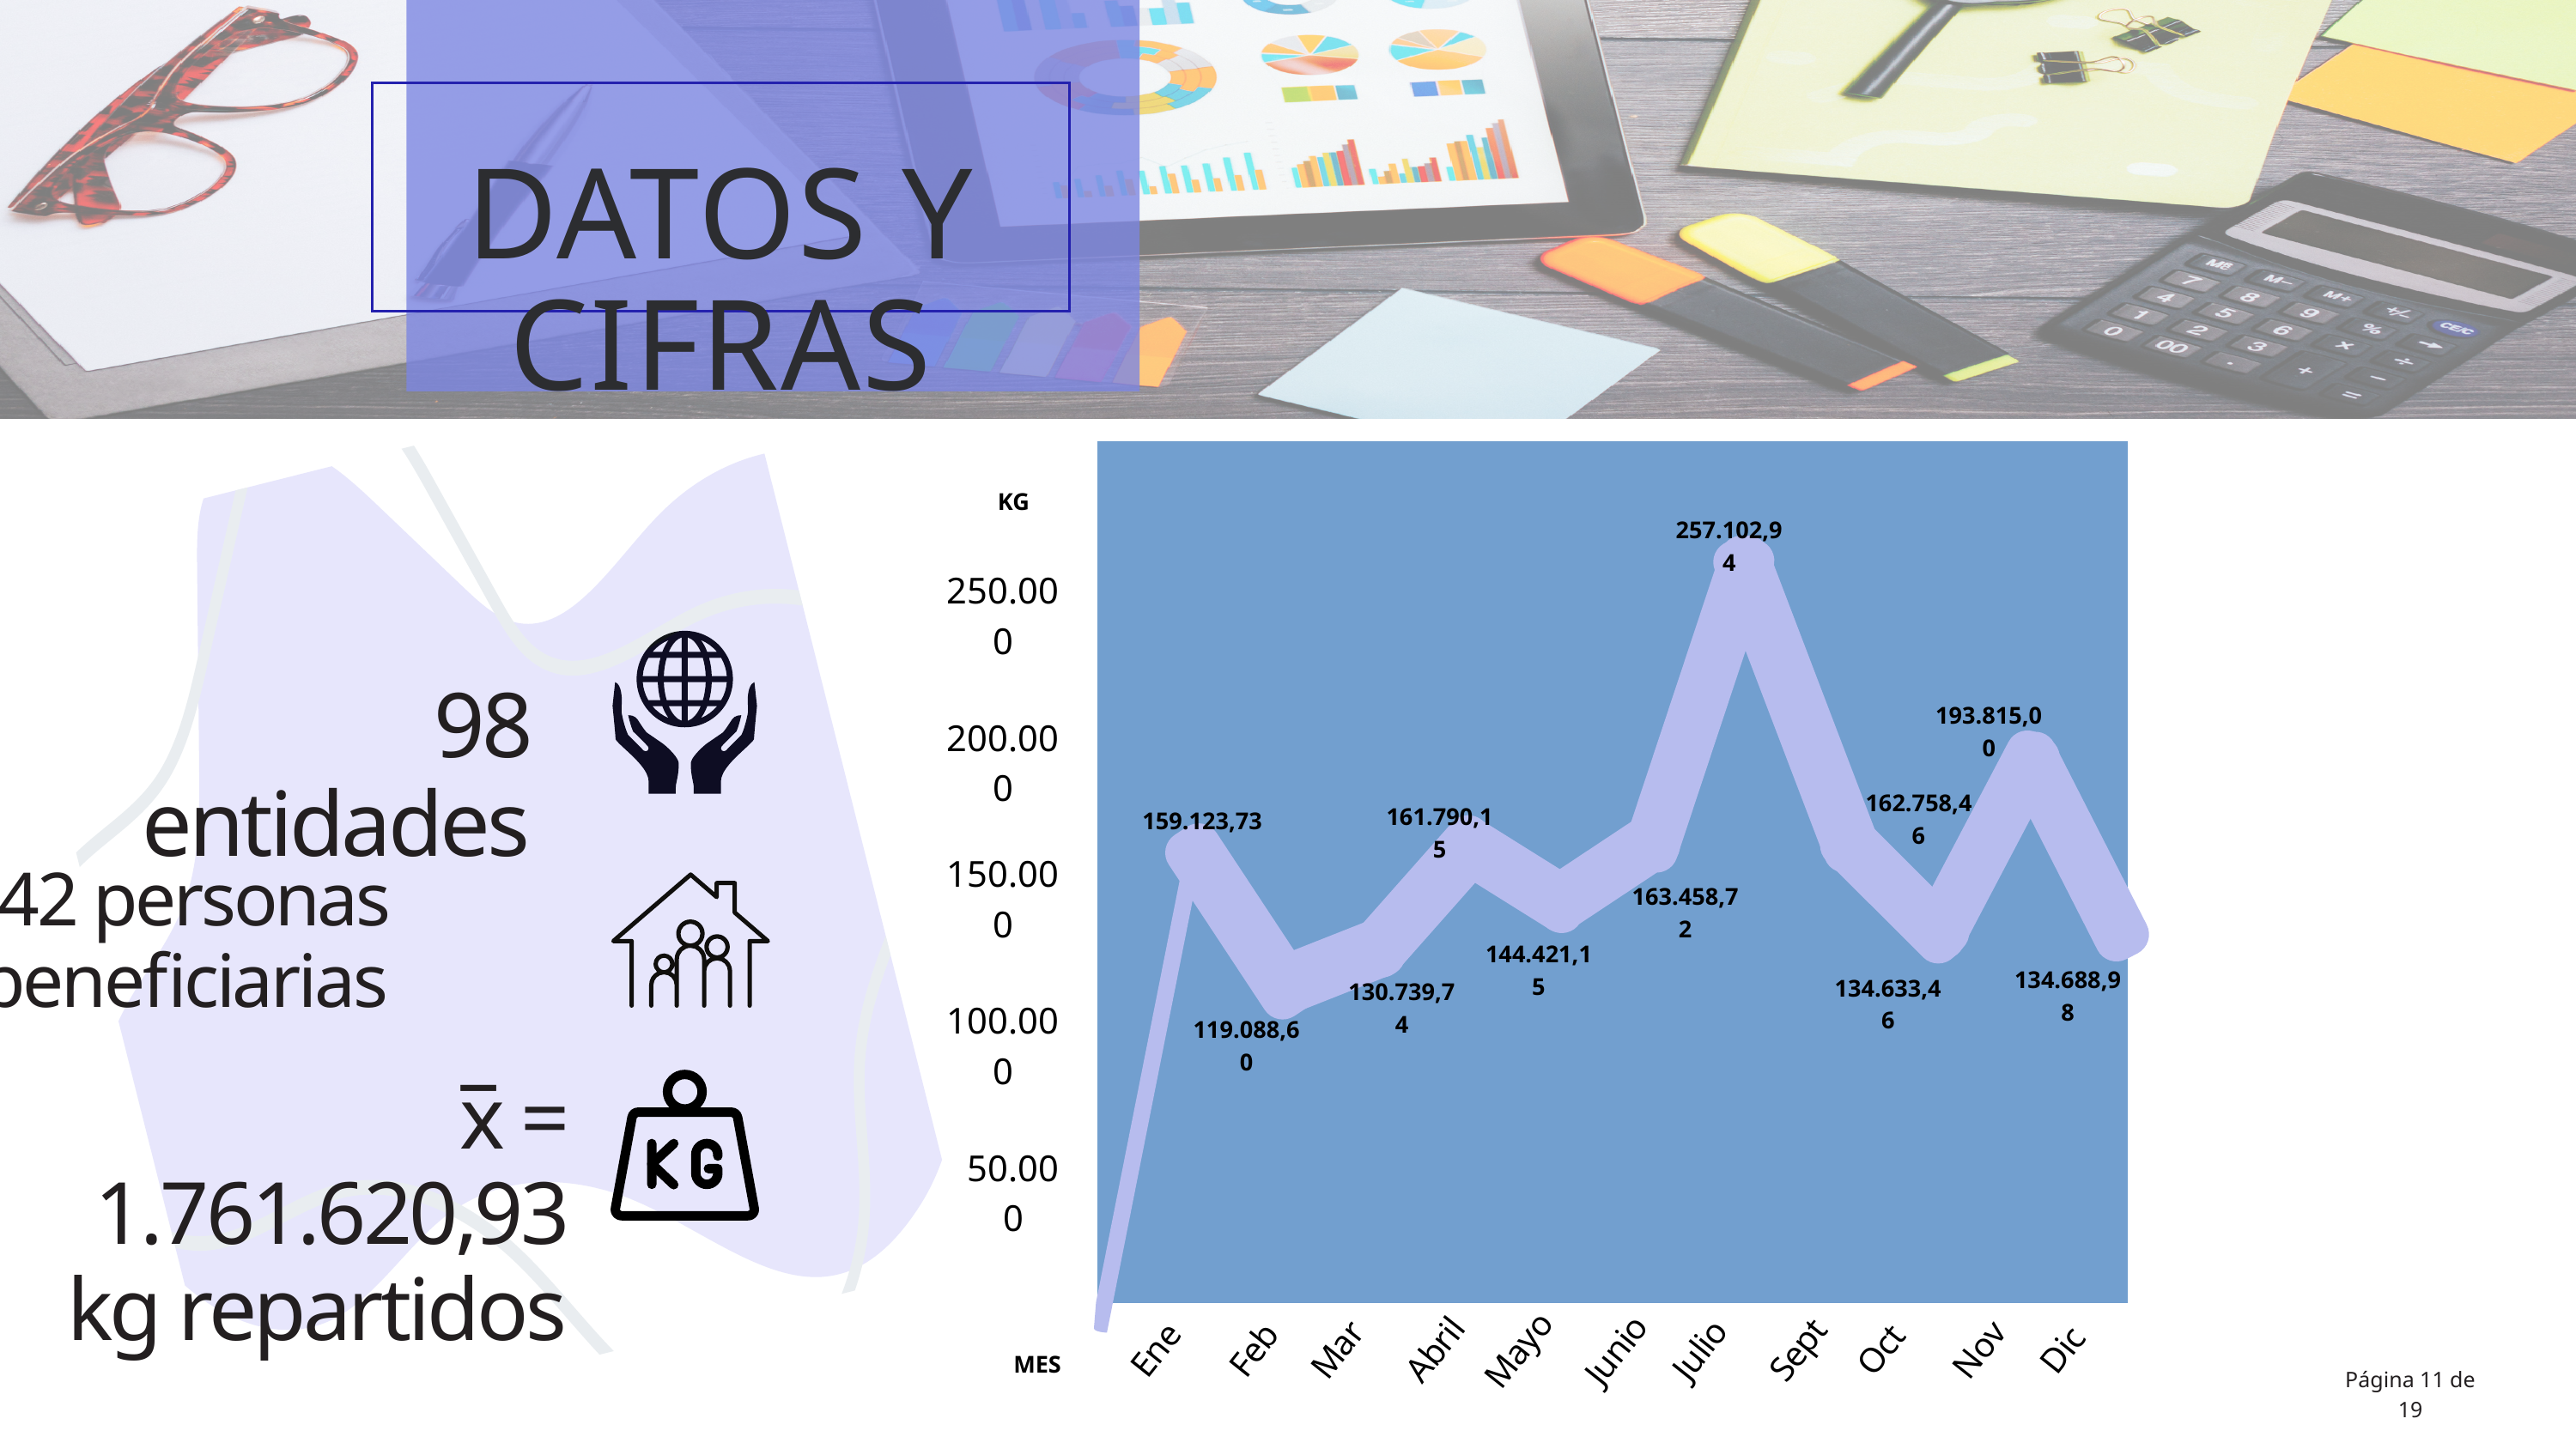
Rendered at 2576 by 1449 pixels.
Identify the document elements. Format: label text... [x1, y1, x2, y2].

table_cell [2033, 782, 2081, 872]
table_cell [1565, 872, 1659, 1016]
table_cell [1659, 1160, 1753, 1303]
table_cell [1457, 867, 1472, 872]
text_box Abril [1374, 1280, 1498, 1422]
table_cell [1285, 729, 1378, 872]
text_box 98 entidades [142, 676, 583, 779]
table_cell [1888, 872, 1940, 920]
table_cell [1759, 585, 1846, 729]
table_header [1472, 441, 1565, 585]
table_header [1565, 441, 1659, 585]
text_box 193.815,00 [1929, 695, 2049, 729]
text_box Nov [1918, 1280, 2043, 1422]
text_box Feb [1193, 1280, 1317, 1422]
table_cell [1378, 872, 1472, 1016]
table_cell [1565, 585, 1659, 729]
text_box Sept [1736, 1280, 1862, 1422]
table_header [1097, 441, 1191, 585]
table_header [1659, 441, 1753, 585]
text_box Ene [1095, 1280, 1219, 1422]
table_cell [1753, 872, 1846, 1016]
table_cell [1659, 872, 1753, 1016]
table_cell [1940, 872, 1963, 917]
text_box Dic [2002, 1280, 2126, 1422]
table_cell [2097, 872, 2128, 921]
table_cell [1191, 729, 1285, 872]
table_cell [1846, 872, 1940, 968]
table_header [1753, 441, 1846, 585]
table_cell [1472, 1016, 1565, 1160]
table_cell [1378, 1016, 1472, 1160]
text_box 119.088,60 [1187, 1009, 1307, 1044]
table_cell [1565, 1160, 1659, 1303]
table_cell [1846, 1002, 1940, 1016]
text_box MES [1013, 1344, 1061, 1379]
table_cell [1472, 872, 1565, 1016]
table_cell [1285, 585, 1378, 729]
table_cell [1659, 1016, 1753, 1160]
table_cell [1846, 585, 1940, 729]
table_cell [2033, 1160, 2128, 1303]
text_box 50.000 [957, 1138, 1070, 1188]
text_box 163.458,72 [1625, 876, 1746, 911]
table_header [1378, 441, 1472, 585]
table_cell [2033, 994, 2128, 1016]
table_cell [1753, 1160, 1846, 1303]
text_box Junio [1555, 1280, 1680, 1422]
text_box 134.633,46 [1828, 968, 1948, 1002]
table_cell [1097, 1160, 1124, 1291]
table_header [1846, 441, 1940, 585]
table_cell [1378, 585, 1472, 729]
text_box 257.102,94 [1669, 510, 1789, 543]
text_box 161.790,15 [1380, 797, 1500, 831]
table_cell [1753, 611, 1797, 729]
text_box Mar [1276, 1280, 1400, 1422]
table_cell [1526, 872, 1565, 889]
table_cell [1753, 1016, 1846, 1160]
table_cell [1472, 729, 1565, 872]
table_cell [1170, 913, 1191, 1016]
table_cell [1846, 729, 1940, 872]
table_header [1940, 441, 2033, 585]
table_cell [1097, 1016, 1152, 1160]
text_box 100.000 [937, 991, 1070, 1041]
table_cell [2033, 729, 2128, 872]
table_cell [1814, 729, 1846, 812]
table_cell [1285, 959, 1378, 1016]
table_header [2033, 441, 2128, 585]
text_box x̅ = 1.761.620,93 kg repartidos [67, 1070, 590, 1266]
text_box 150.000 [937, 844, 1070, 894]
text_box 144.421,15 [1479, 934, 1599, 968]
table_cell [1097, 872, 1181, 1016]
table_cell [1565, 729, 1659, 872]
text_box Oct [1820, 1280, 1945, 1422]
table_cell [1659, 729, 1684, 803]
text_box 200.000 [937, 708, 1070, 758]
table_cell [1472, 864, 1497, 872]
table_cell [1846, 1160, 1940, 1303]
table_cell [1565, 1016, 1659, 1160]
table_cell [1114, 1160, 1191, 1303]
table_cell [1378, 1160, 1472, 1303]
table_cell [1285, 1160, 1378, 1303]
table_header [1285, 441, 1378, 585]
table_cell [1659, 729, 1753, 872]
table_cell [1940, 585, 2033, 695]
text_box [0, 0, 2576, 1449]
table_cell [1191, 1044, 1285, 1160]
table_cell [1191, 585, 1285, 729]
table_cell [1285, 872, 1378, 972]
table_cell [1142, 1016, 1191, 1160]
table_cell [1378, 729, 1472, 872]
table_cell [1097, 729, 1191, 872]
text_box 159.123,73 [1139, 801, 1266, 834]
table_cell [1191, 1160, 1285, 1303]
table_cell [1218, 872, 1285, 971]
table_cell [1698, 590, 1753, 729]
table_cell [1620, 855, 1659, 872]
table_cell [1846, 1016, 1940, 1160]
table_cell [1472, 1160, 1565, 1303]
text_box [1090, 554, 2138, 1335]
table_cell [1191, 875, 1285, 1009]
table_cell [1753, 729, 1846, 872]
table_cell [1565, 872, 1592, 889]
table_header [1191, 441, 1285, 585]
text_box 134.688,98 [2008, 961, 2128, 994]
text_box 130.739,74 [1341, 973, 1462, 1006]
table_cell [1940, 729, 2033, 872]
table_cell [2033, 1016, 2128, 1160]
table_cell [1940, 872, 2033, 1016]
table_cell [1979, 782, 2033, 872]
text_box DATOS Y CIFRAS [372, 152, 1070, 312]
table_cell [1097, 585, 1191, 729]
table_cell [1940, 1016, 2033, 1160]
table_cell [2033, 585, 2128, 729]
text_box Página 11 de 19 [2333, 1361, 2488, 1391]
text_box x̅ = 18.542 personas beneficiarias [0, 859, 590, 1022]
table_cell [1472, 585, 1565, 729]
table_cell [1378, 872, 1436, 926]
text_box 162.758,46 [1858, 784, 1979, 817]
table_cell [1285, 1016, 1378, 1160]
text_box Mayo [1457, 1280, 1582, 1422]
text_box KG [997, 482, 1030, 516]
table_cell [2033, 872, 2128, 961]
text_box Julio [1638, 1280, 1764, 1422]
table_cell [1659, 585, 1731, 729]
text_box 250.000 [937, 561, 1070, 610]
table_cell [1846, 861, 1867, 872]
table_cell [1940, 1160, 2033, 1303]
